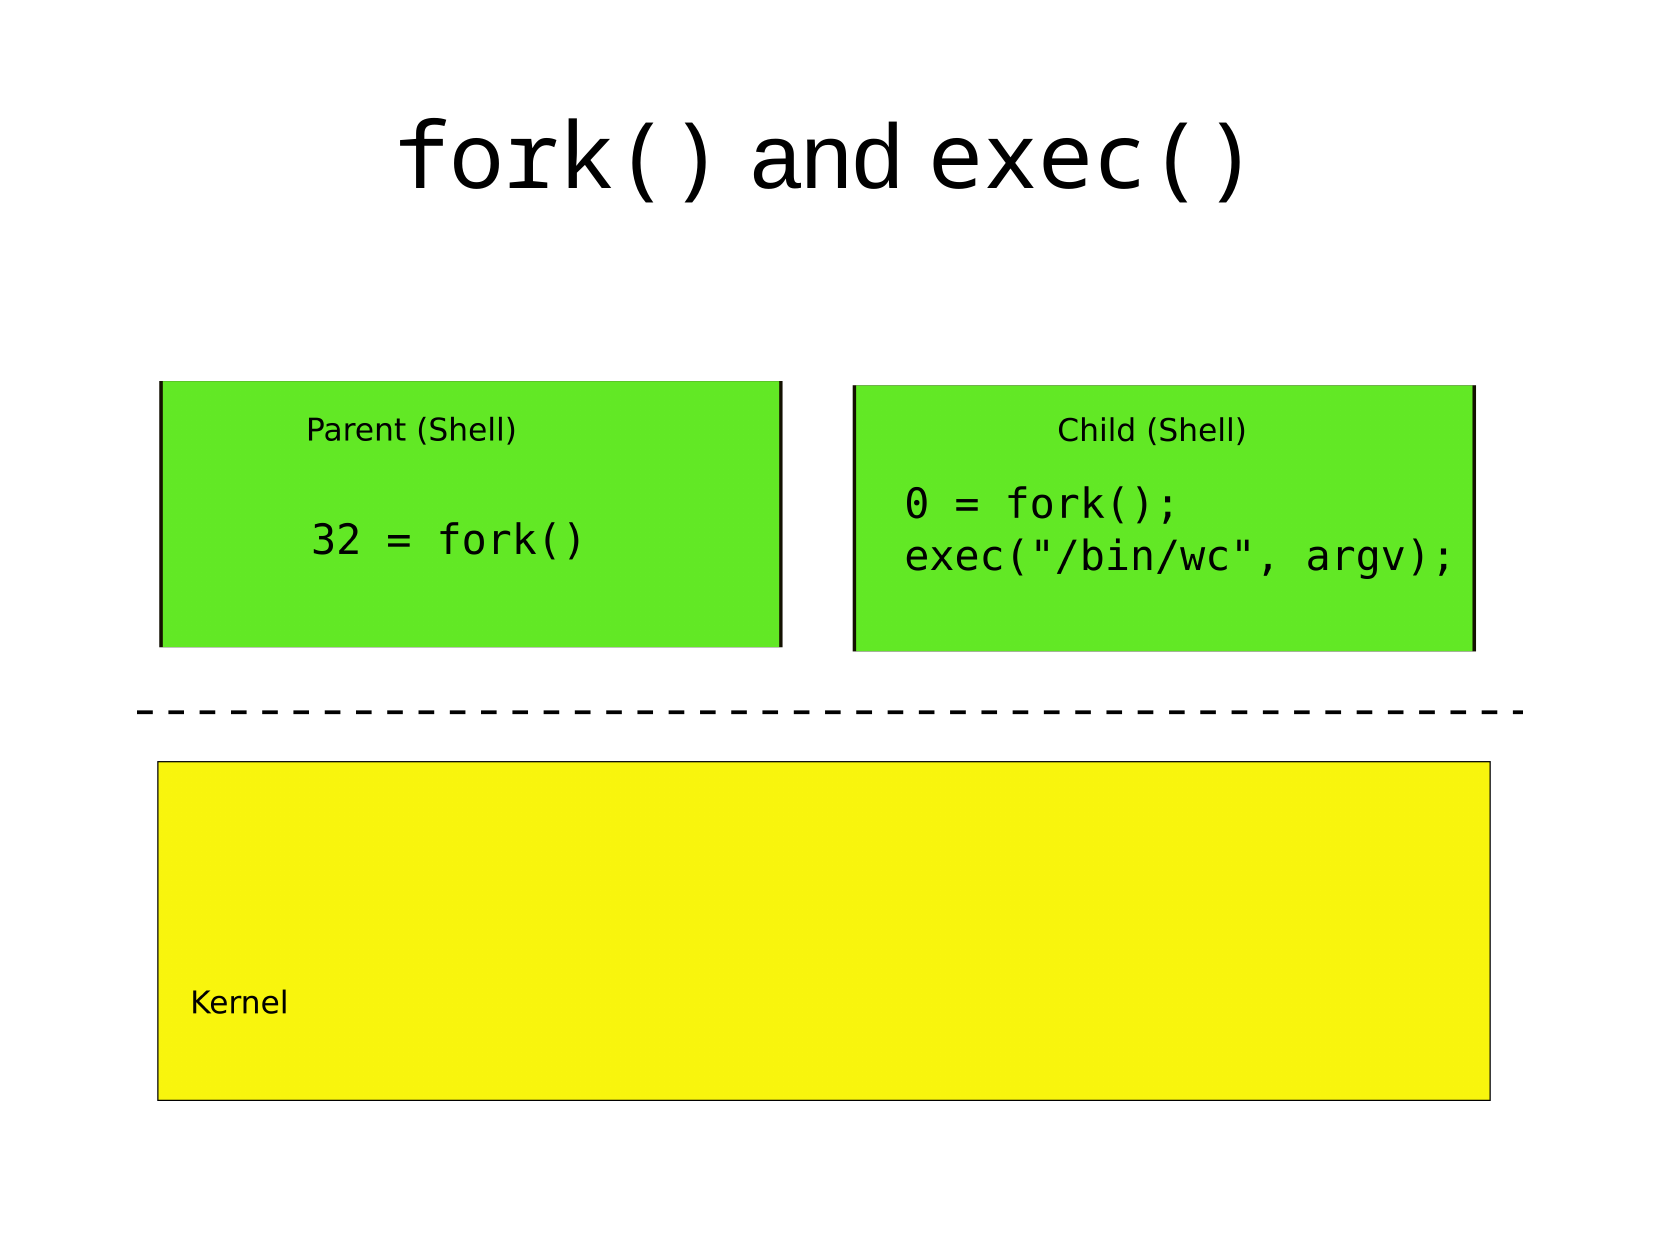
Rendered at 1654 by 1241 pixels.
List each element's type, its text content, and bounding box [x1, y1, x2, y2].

title fork() and exec() [82, 49, 1571, 257]
picture [137, 381, 1523, 1101]
